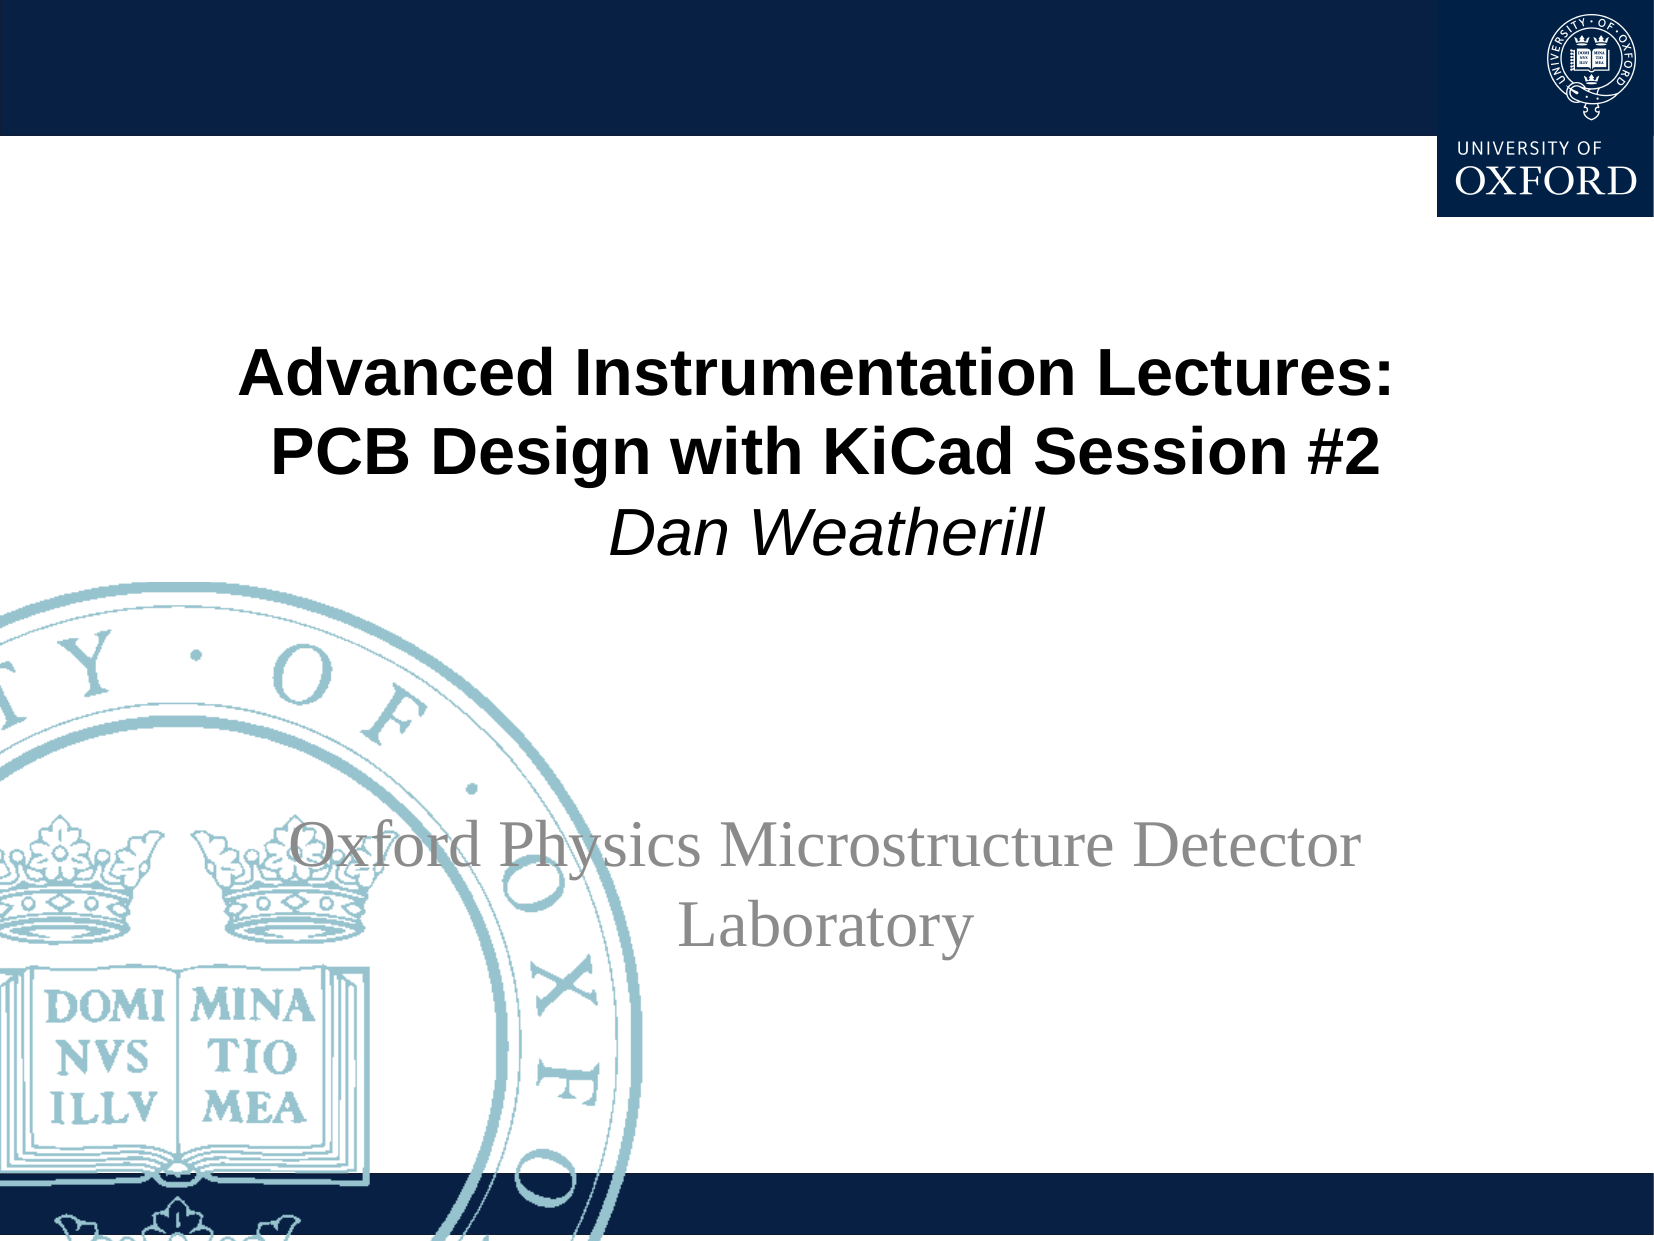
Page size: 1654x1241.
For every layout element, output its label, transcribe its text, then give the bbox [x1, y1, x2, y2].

text_box Oxford Physics Microstructure Detector Laboratory [247, 702, 1405, 1019]
text_box Advanced Instrumentation Lectures: PCB Design with KiCad Session #2 Dan Weatherill [0, 117, 1654, 780]
picture [0, 780, 644, 1241]
picture [1437, 0, 1654, 117]
